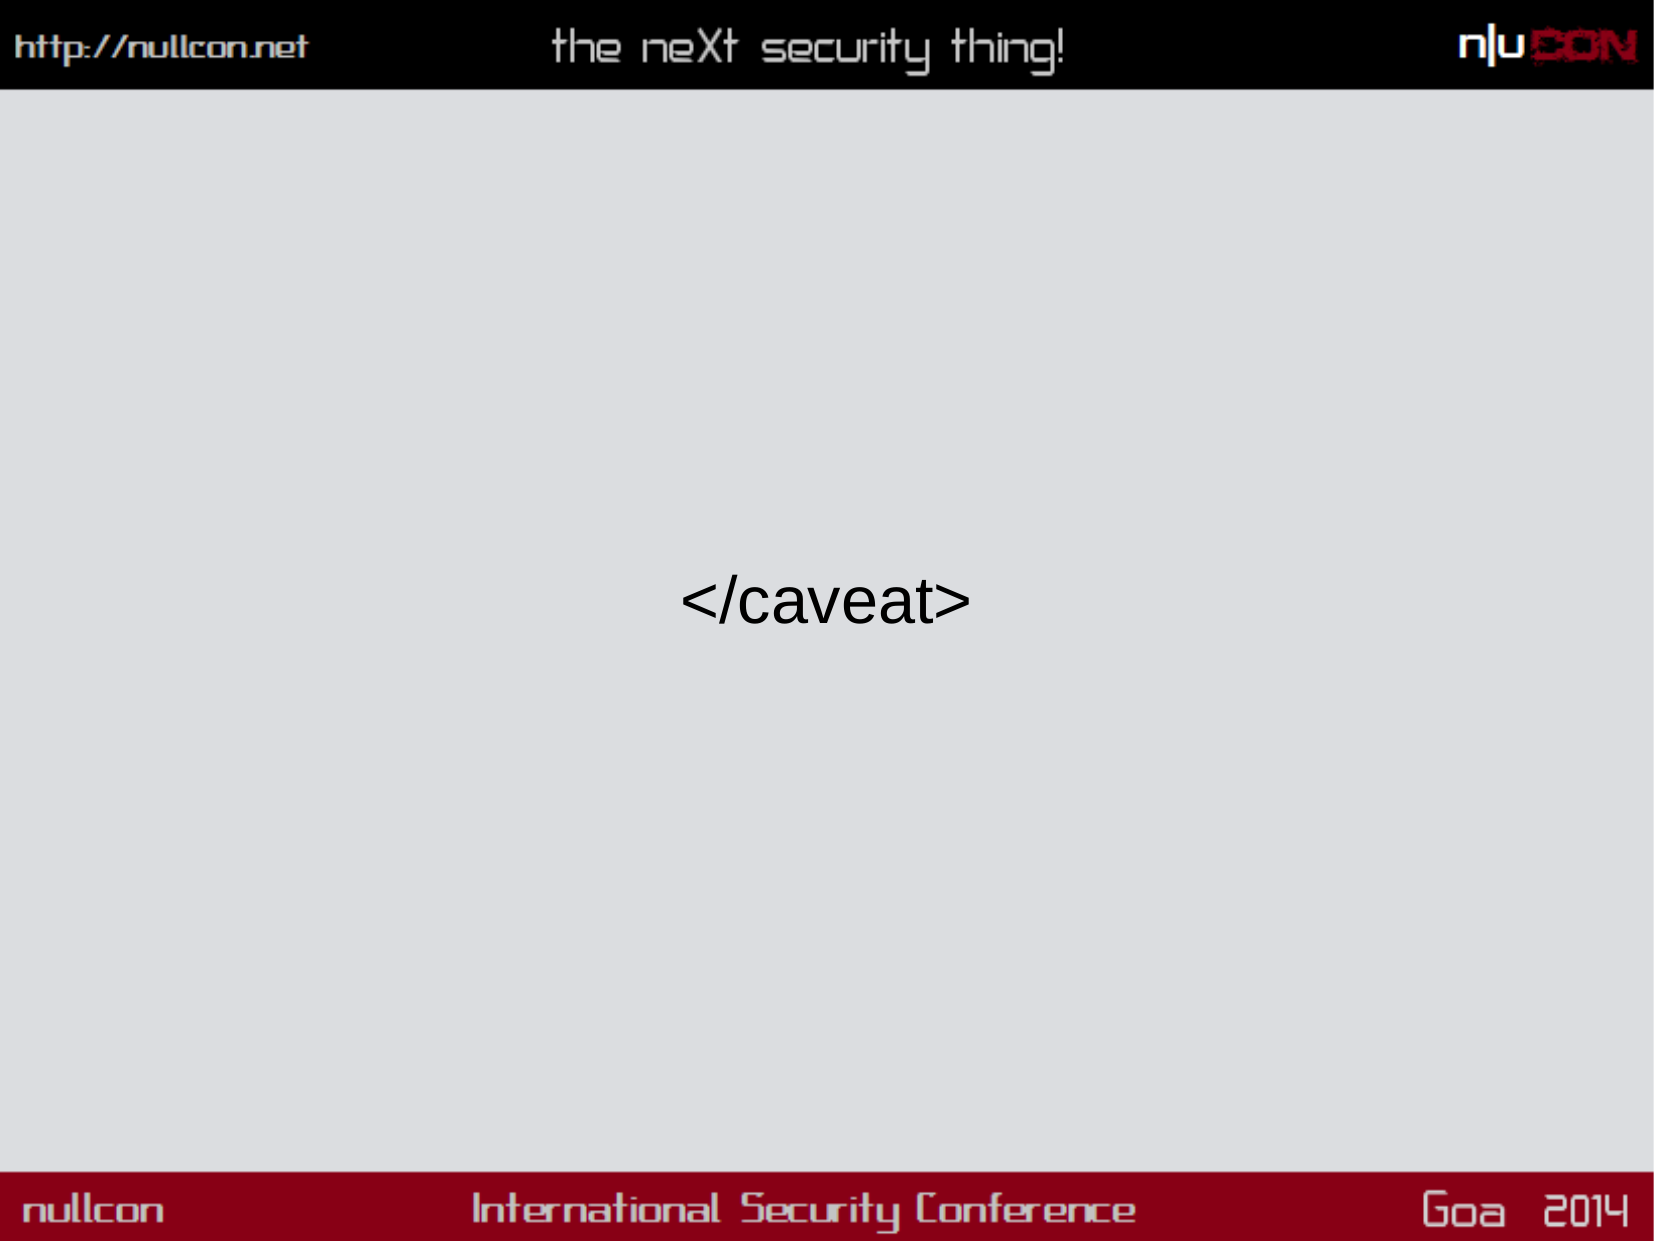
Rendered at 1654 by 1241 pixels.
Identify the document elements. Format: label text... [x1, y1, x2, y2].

subtitle </caveat> [82, 120, 1571, 1081]
picture [0, 0, 1654, 1241]
